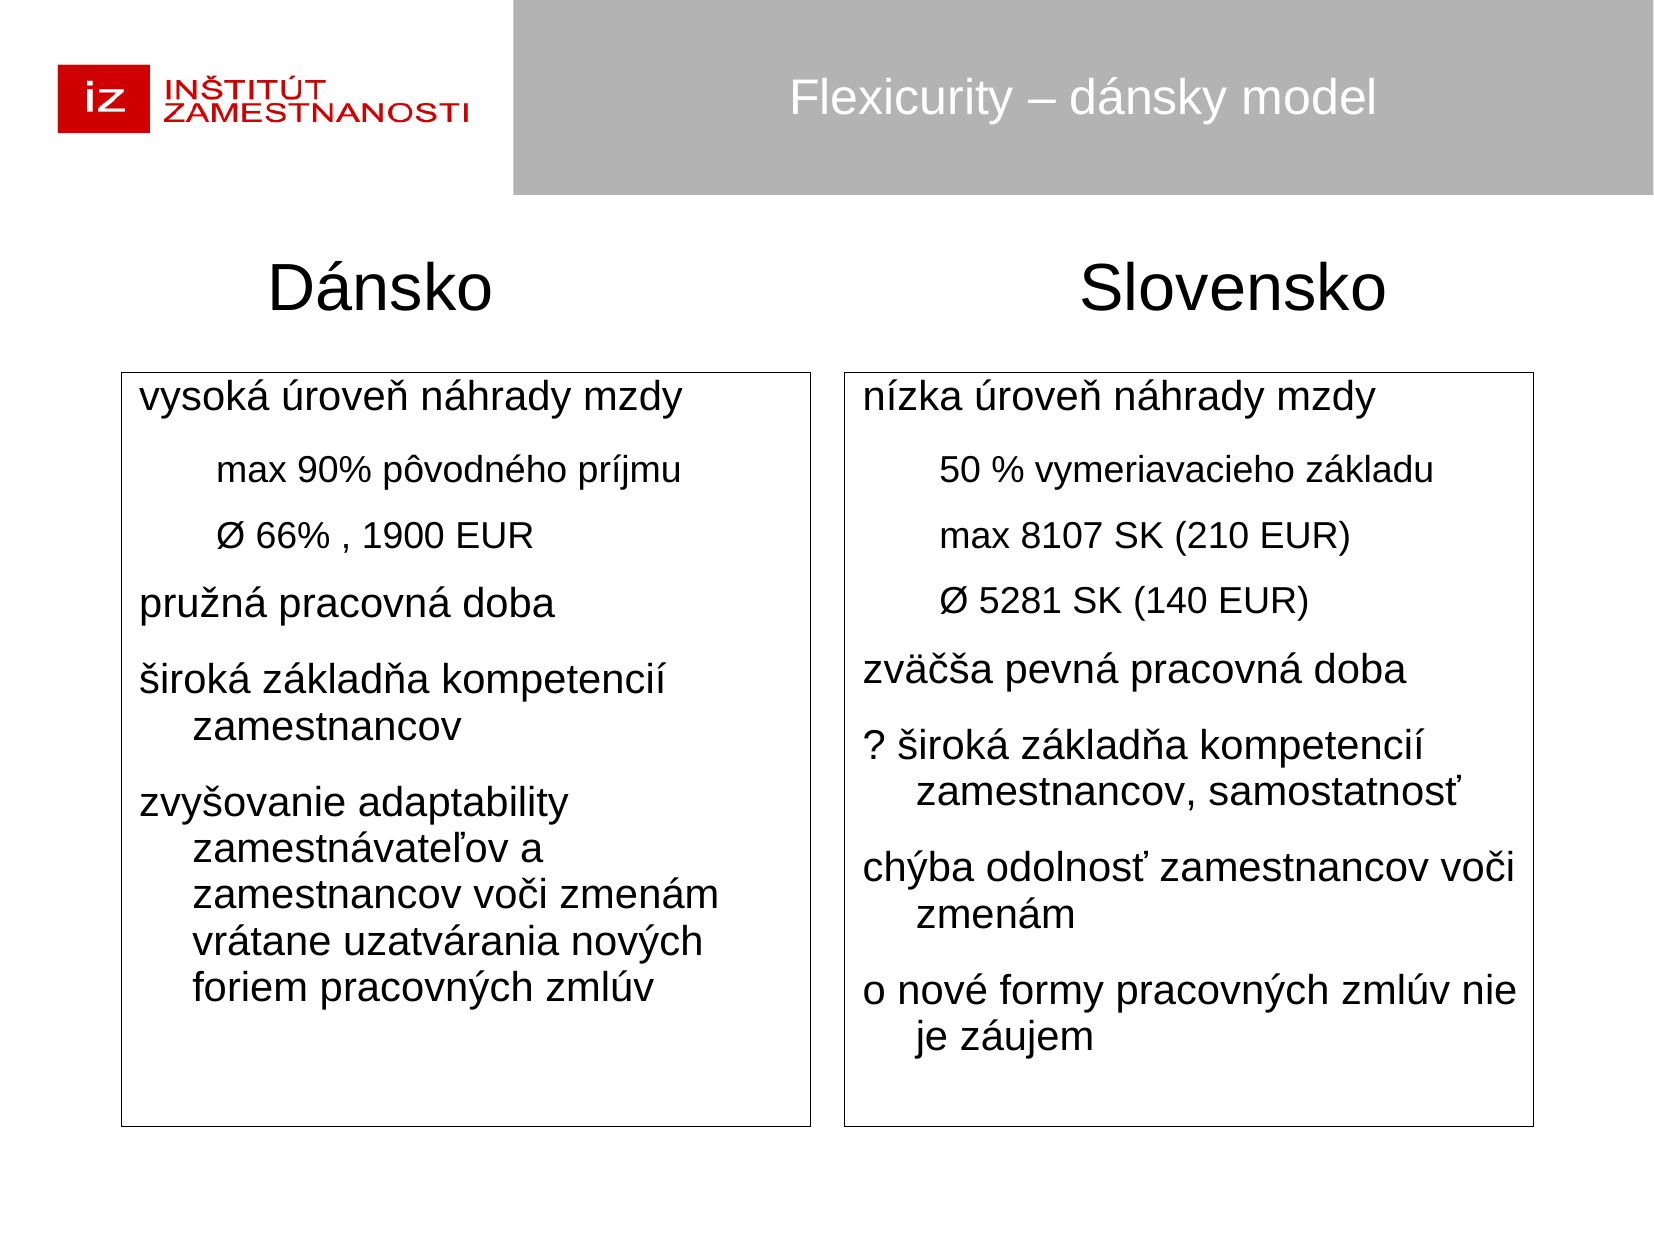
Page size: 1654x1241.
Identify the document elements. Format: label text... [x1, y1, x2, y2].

text_box Flexicurity – dánsky model [513, 0, 1654, 195]
text_box [0, 0, 1654, 196]
list nízka úroveň náhrady mzdy 50 % vymeriavacieho základu max 8107 SK (210 EUR) Ø 5281 SK (140 EUR) zväčša pevná pracovná doba ? široká základňa kompetencií zamestnancov, samostatnosť chýba odolnosť zamestnancov voči zmenám o nové formy pracovných zmlúv nie je záujem [844, 372, 1534, 1127]
list vysoká úroveň náhrady mzdy max 90% pôvodného príjmu Ø 66% , 1900 EUR pružná pracovná doba široká základňa kompetencií zamestnancov zvyšovanie adaptability zamestnávateľov a zamestnancov voči zmenám vrátane uzatvárania nových foriem pracovných zmlúv [121, 372, 811, 1127]
picture [6, 5, 513, 189]
title Dánsko Slovensko [121, 233, 1534, 341]
